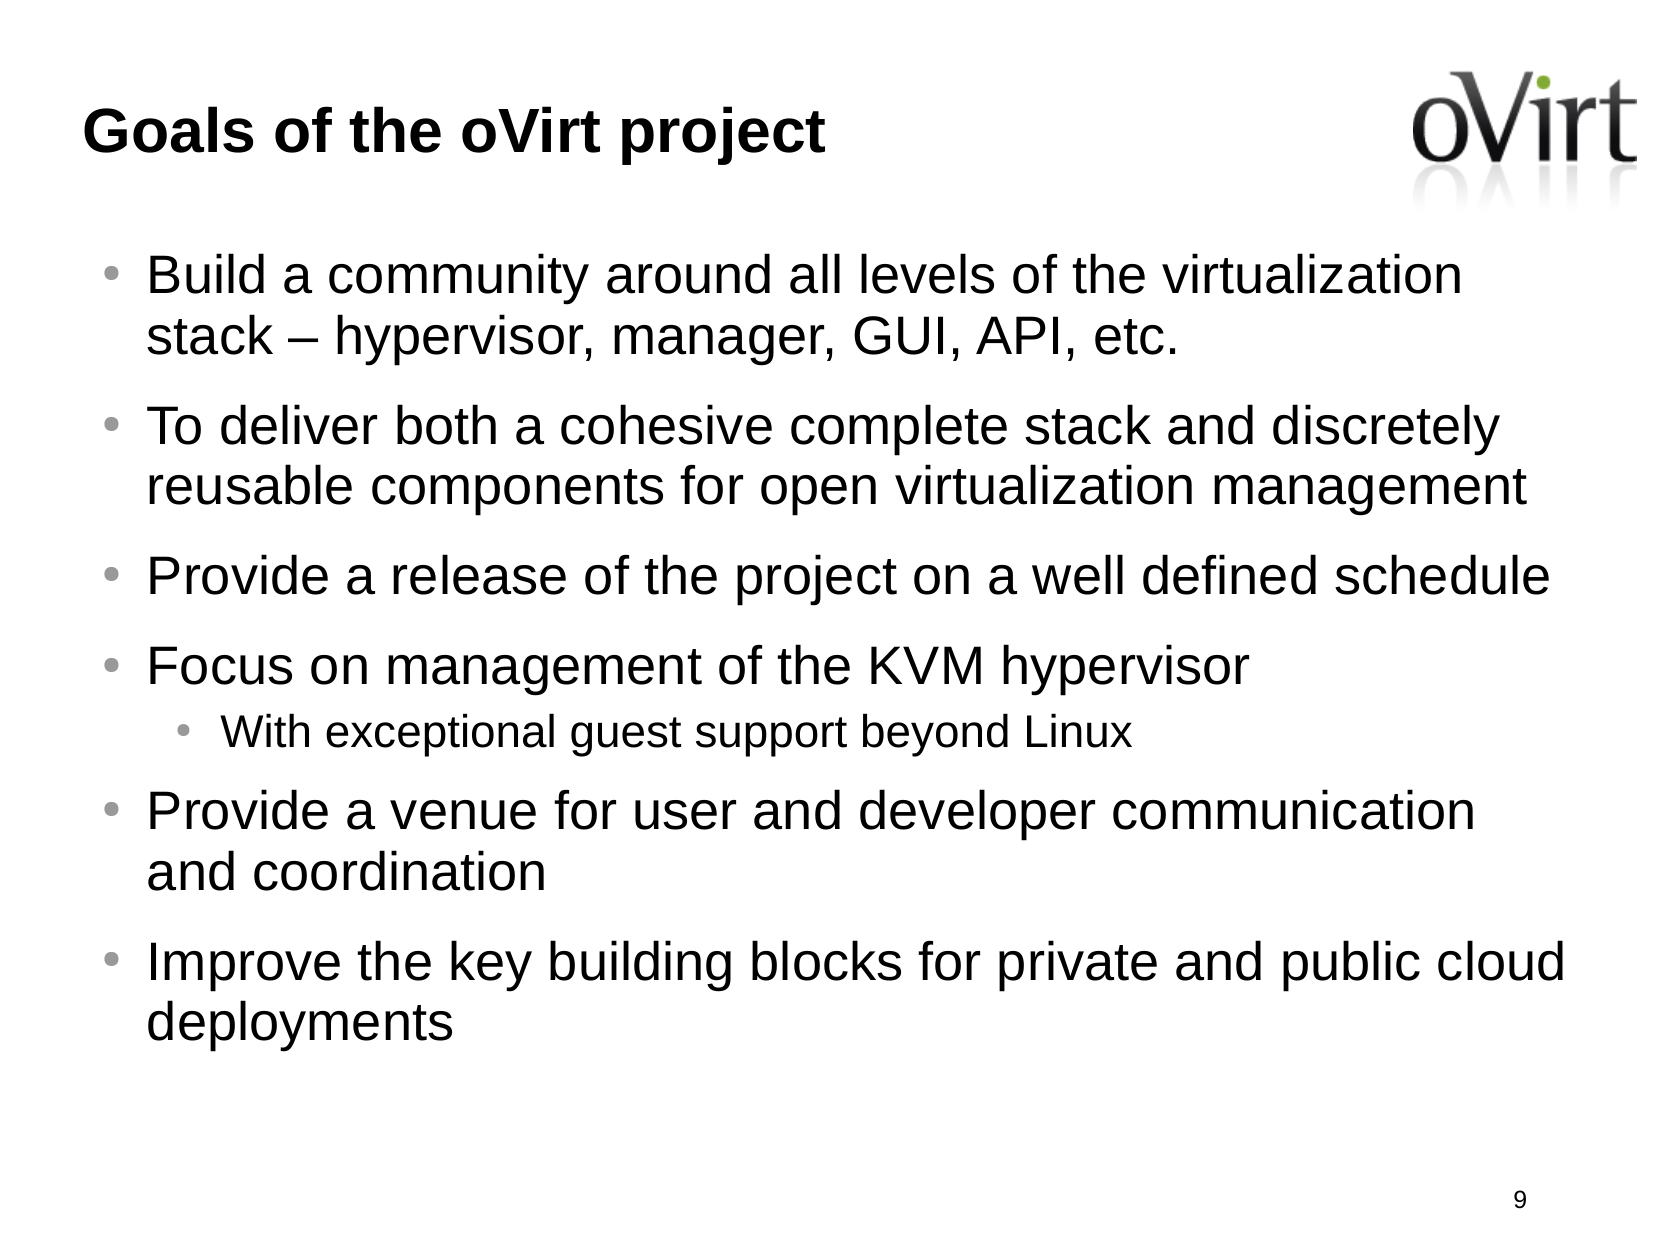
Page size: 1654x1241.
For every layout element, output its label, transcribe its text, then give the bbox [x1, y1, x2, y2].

picture [1413, 63, 1637, 212]
list Build a community around all levels of the virtualization stack – hypervisor, manager, GUI, API, etc. To deliver both a cohesive complete stack and discretely reusable components for open virtualization management Provide a release of the project on a well defined schedule Focus on management of the KVM hypervisor With exceptional guest support beyond Linux Provide a venue for user and developer communication and coordination Improve the key building blocks for private and public cloud deployments [86, 244, 1576, 1147]
title Goals of the oVirt project [82, 37, 1571, 226]
